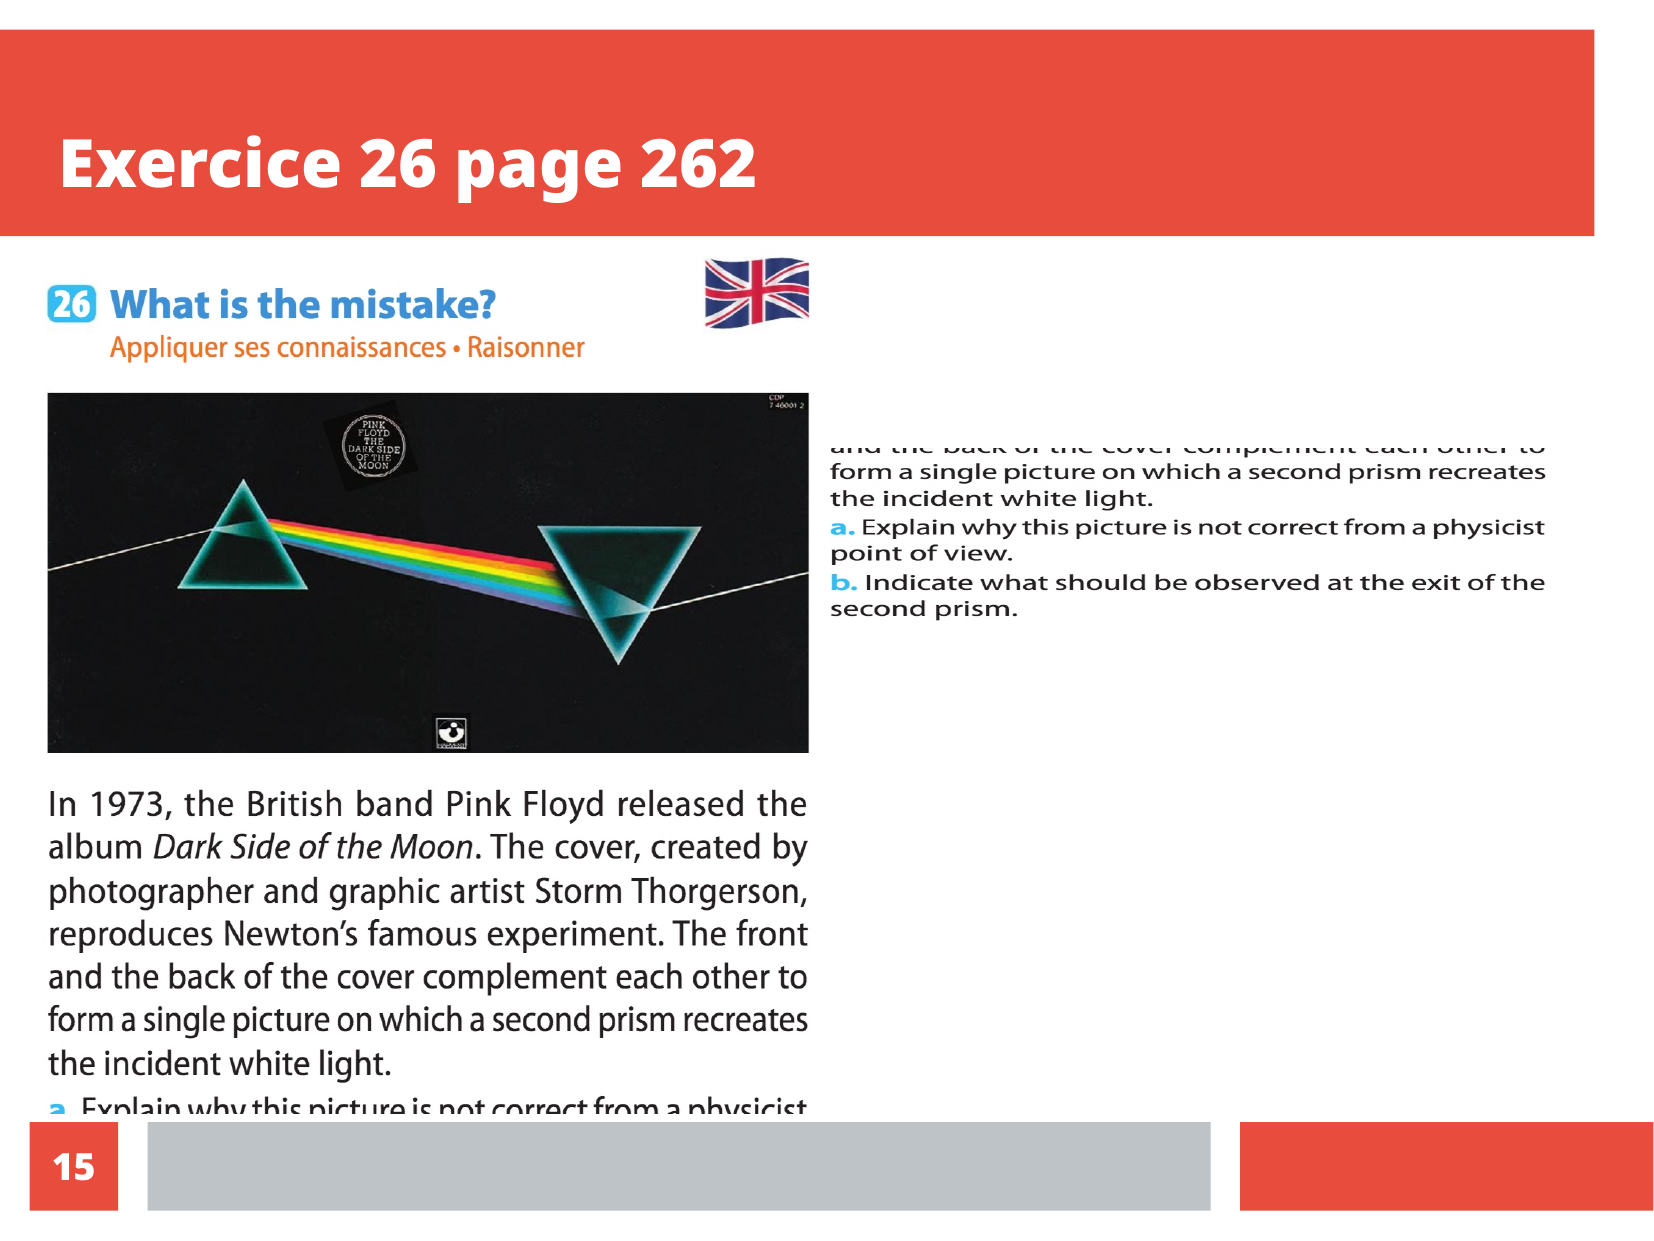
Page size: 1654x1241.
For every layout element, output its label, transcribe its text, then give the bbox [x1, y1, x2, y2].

picture [31, 248, 1575, 1114]
title Exercice 26 page 262 [59, 59, 1595, 207]
